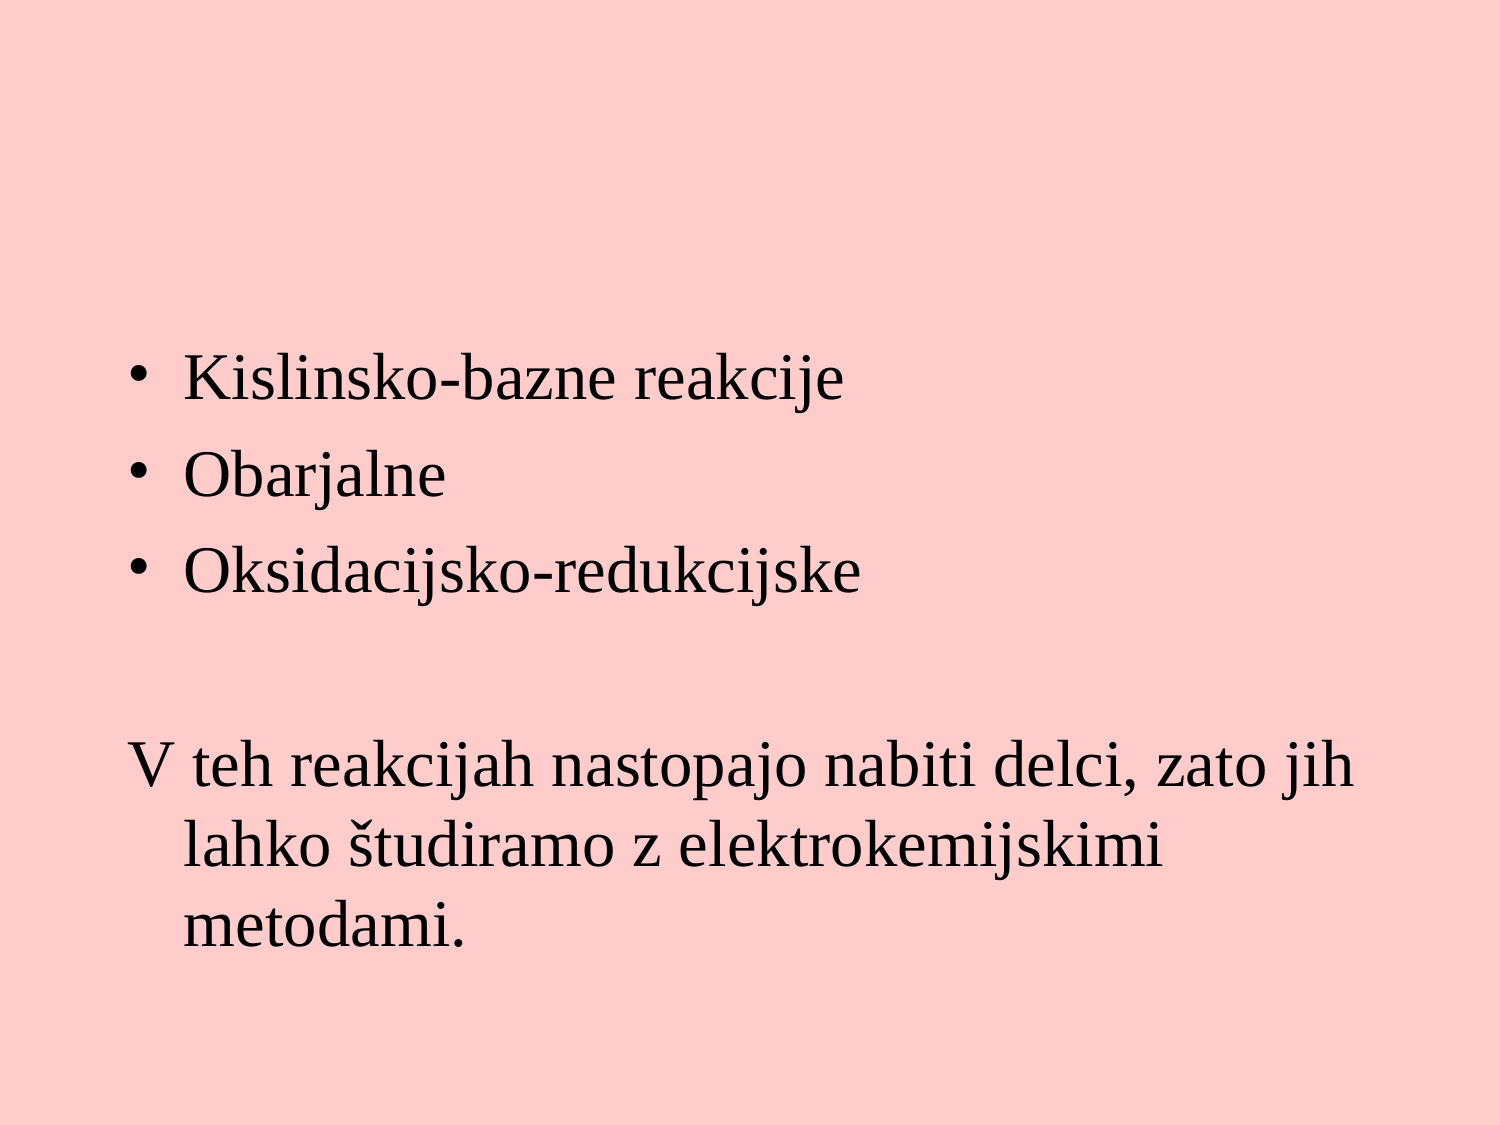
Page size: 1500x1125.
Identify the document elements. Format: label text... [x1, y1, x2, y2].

list Kislinsko-bazne reakcije Obarjalne Oksidacijsko-redukcijske V teh reakcijah nastopajo nabiti delci, zato jih lahko študiramo z elektrokemijskimi metodami. [112, 324, 1388, 1001]
